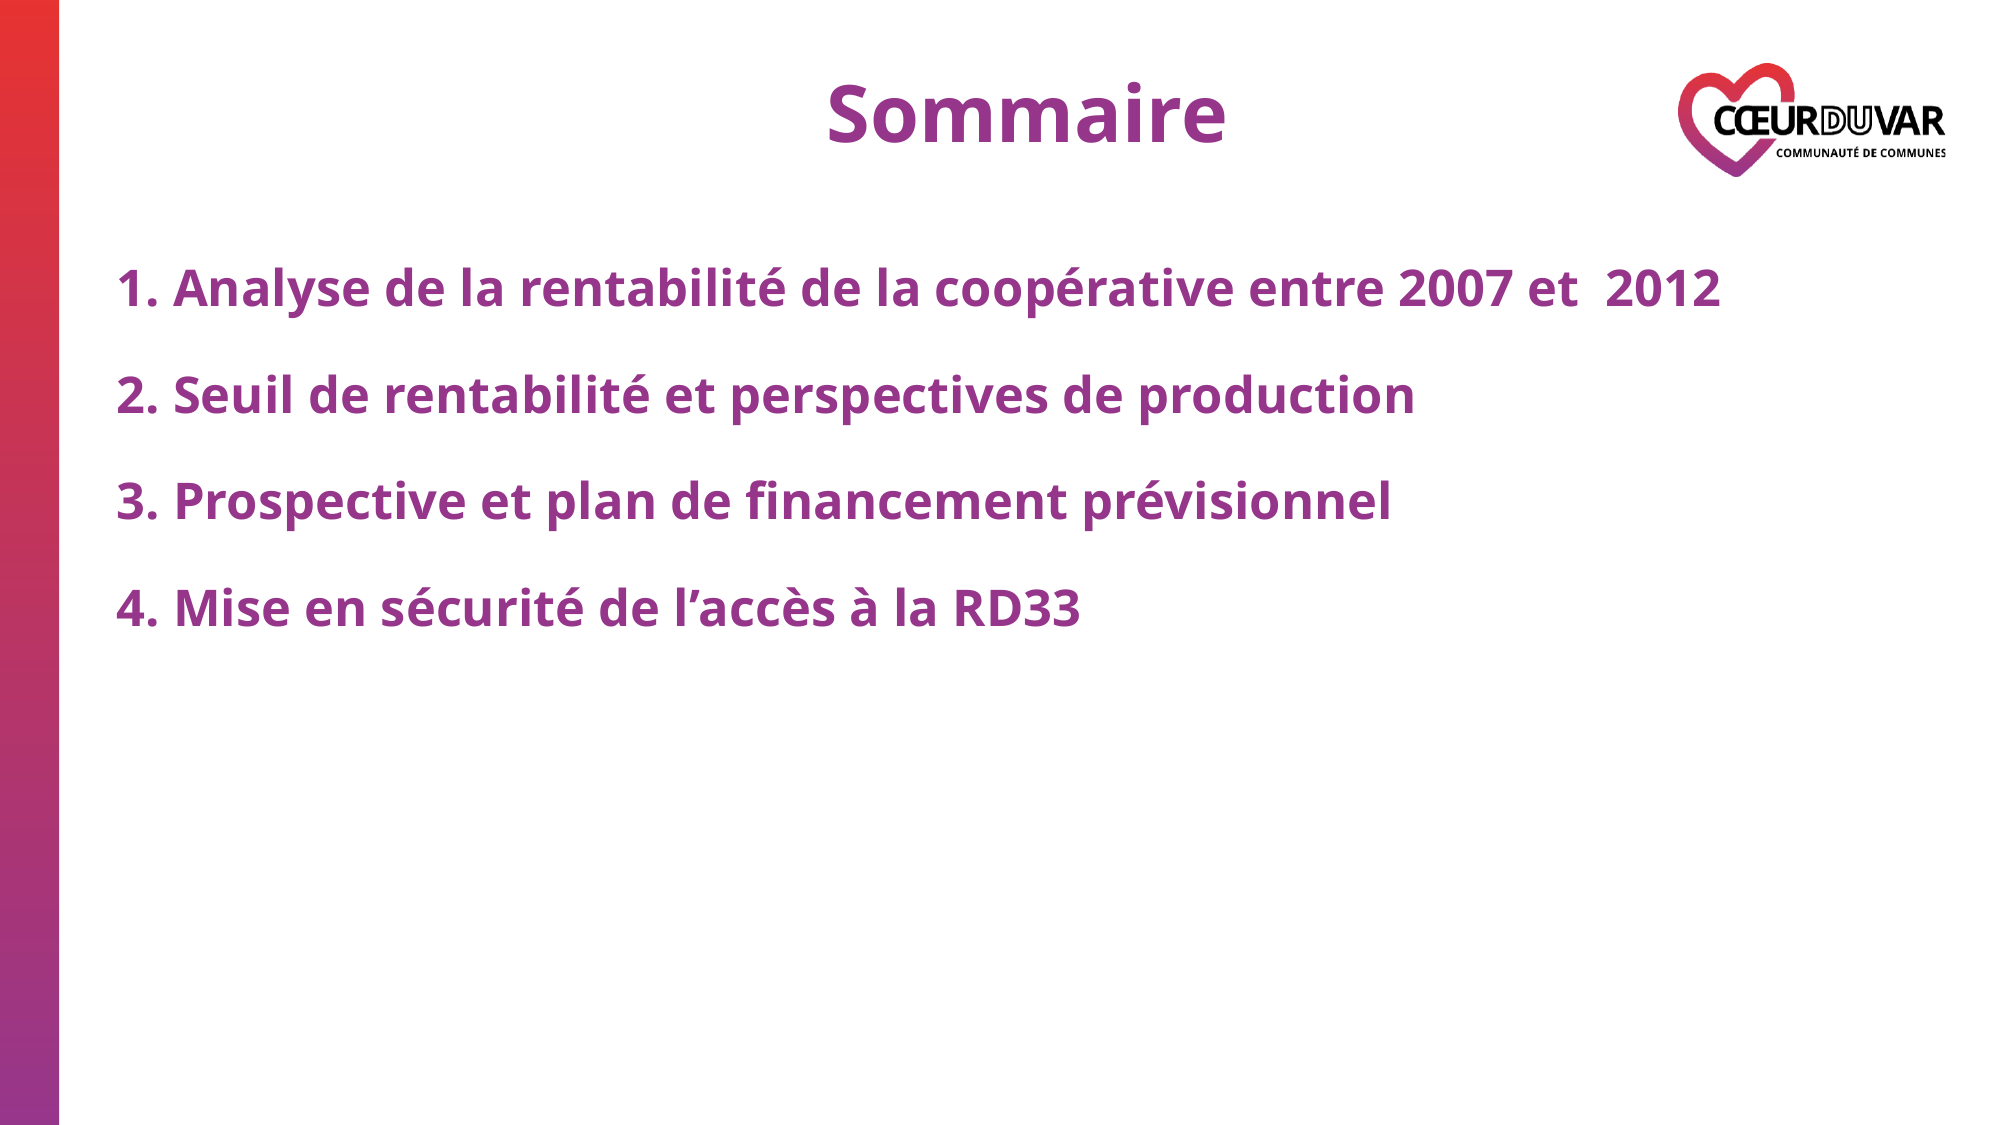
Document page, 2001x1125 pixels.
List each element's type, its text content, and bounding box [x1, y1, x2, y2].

list Sommaire 1. Analyse de la rentabilité de la coopérative entre 2007 et 2012 2. Seuil de rentabilité et perspectives de production 3. Prospective et plan de financement prévisionnel 4. Mise en sécurité de l’accès à la RD33 [101, 66, 1953, 996]
